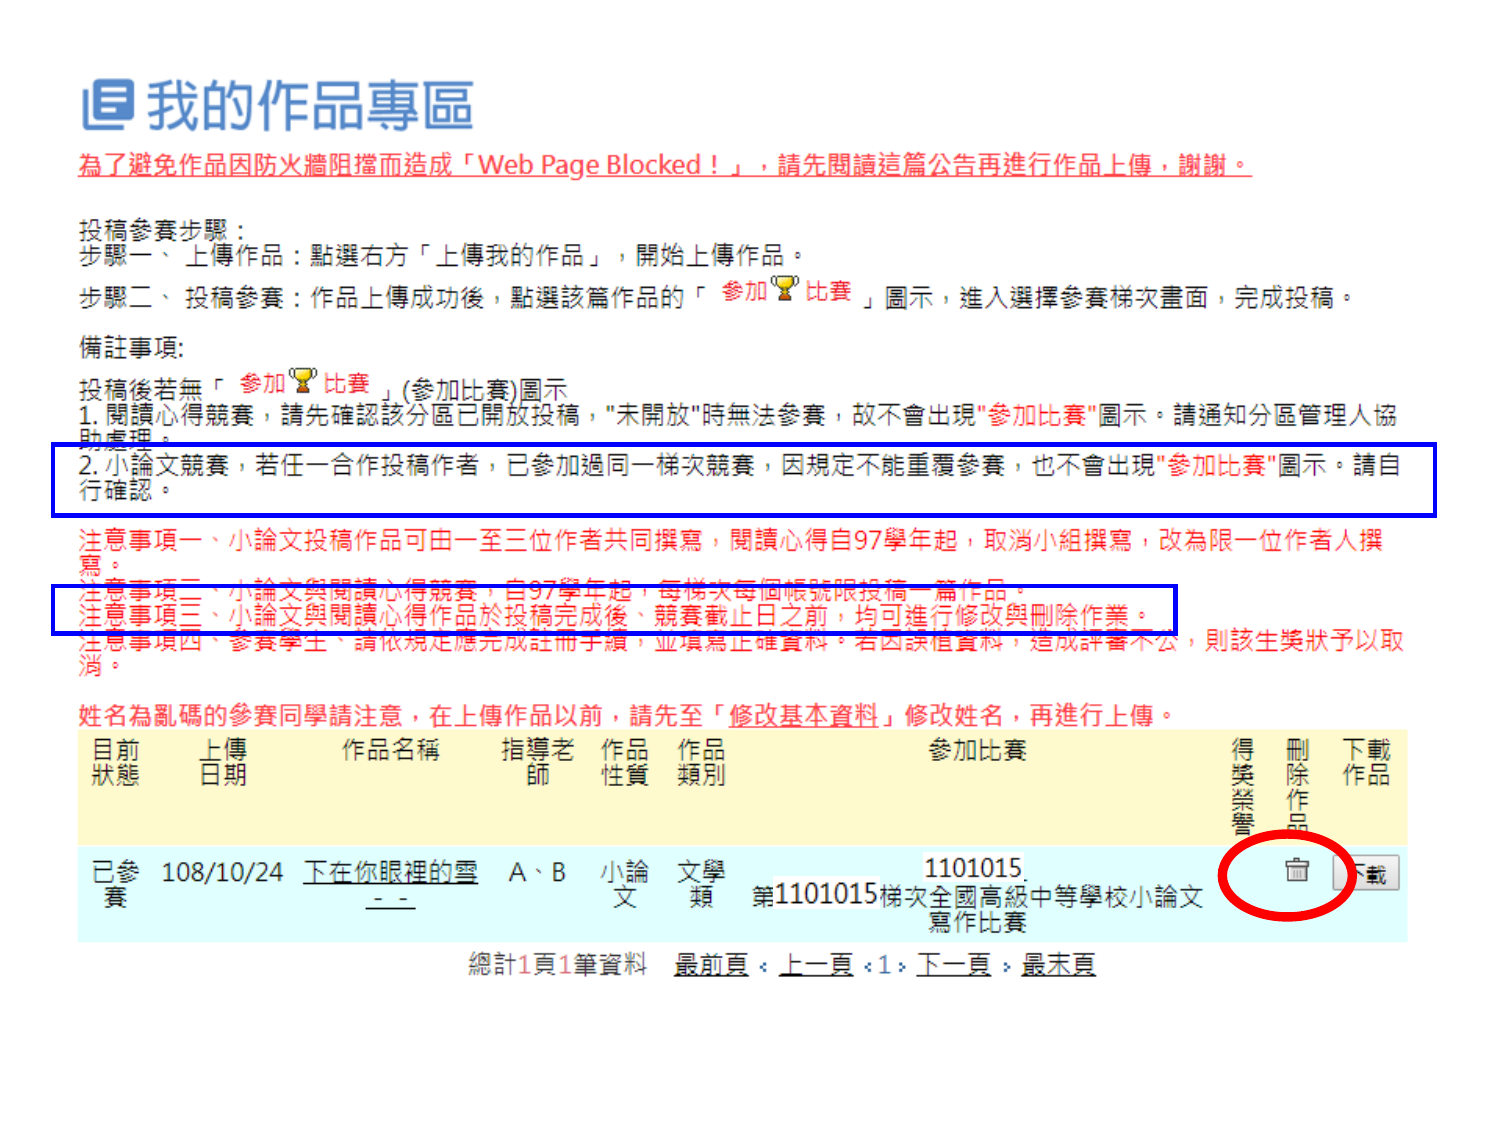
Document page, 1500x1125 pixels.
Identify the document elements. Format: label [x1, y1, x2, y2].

picture [17, 74, 1483, 1055]
